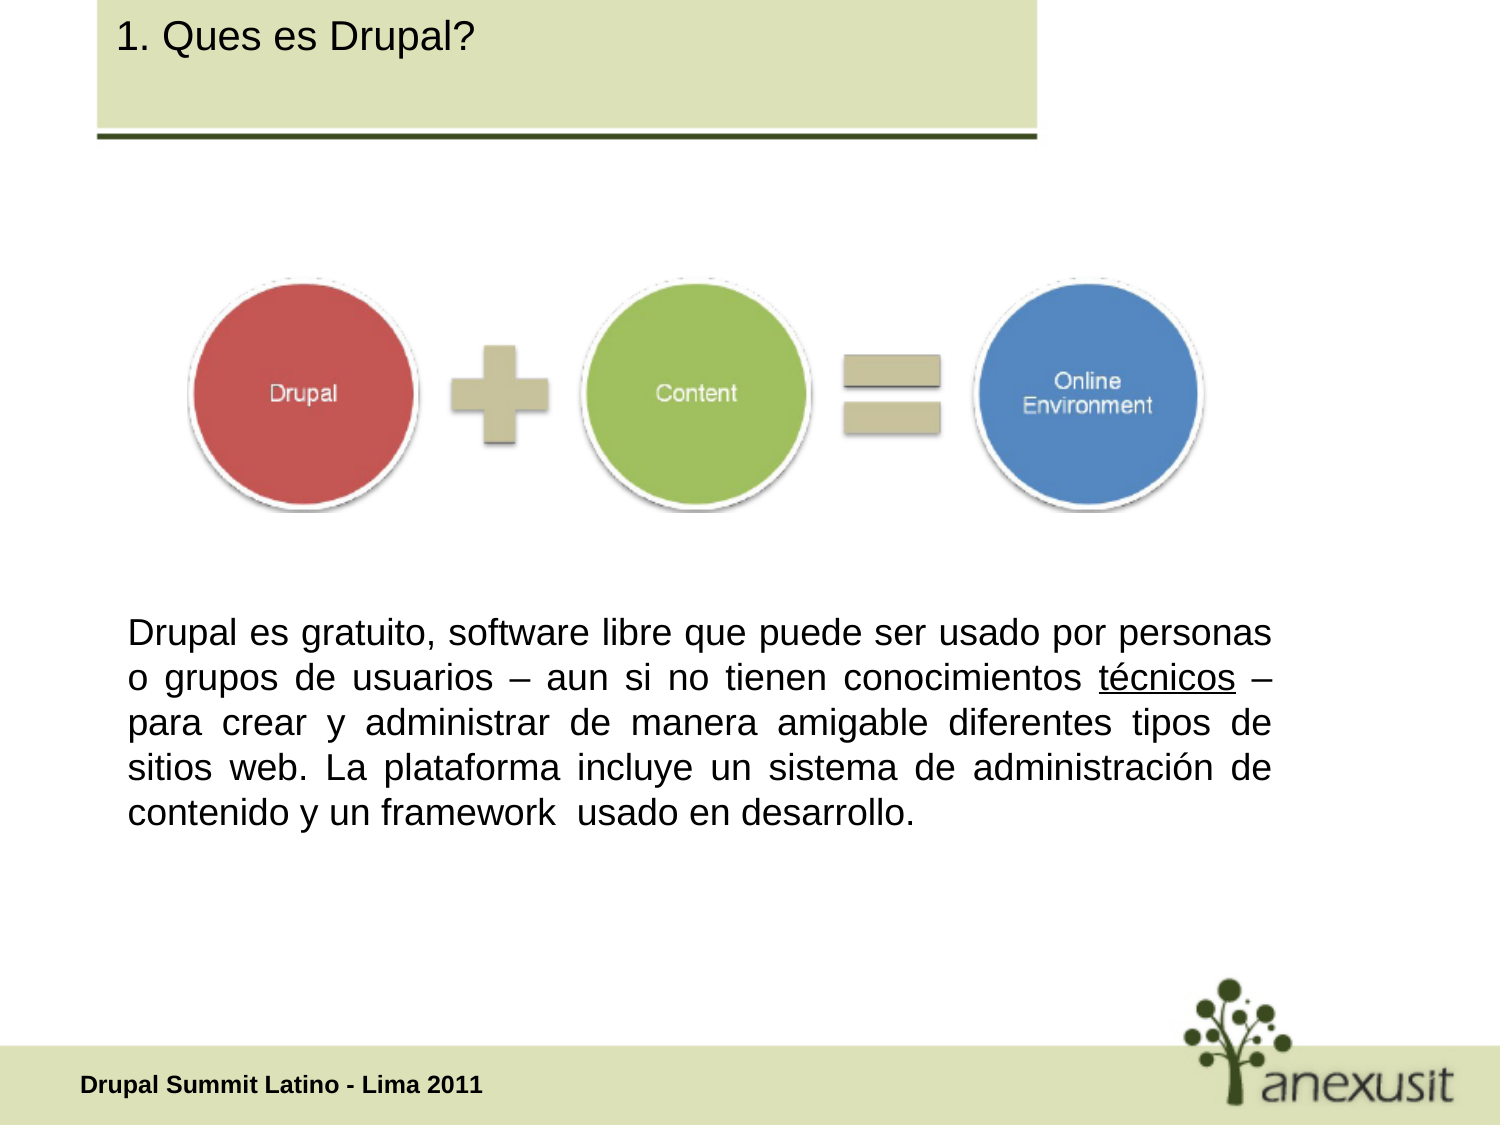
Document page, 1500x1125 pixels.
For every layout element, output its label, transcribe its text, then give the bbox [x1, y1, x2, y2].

text_box Drupal Summit Latino - Lima 2011 [65, 1060, 1066, 1106]
text_box 1. Ques es Drupal? [100, 0, 827, 119]
picture [0, 0, 1500, 1125]
text_box Drupal es gratuito, software libre que puede ser usado por personas o grupos de usuarios – aun si no tienen conocimientos técnicos – para crear y administrar de manera amigable diferentes tipos de sitios web. La plataforma incluye un sistema de administración de contenido y un framework usado en desarrollo. [112, 599, 1288, 1026]
